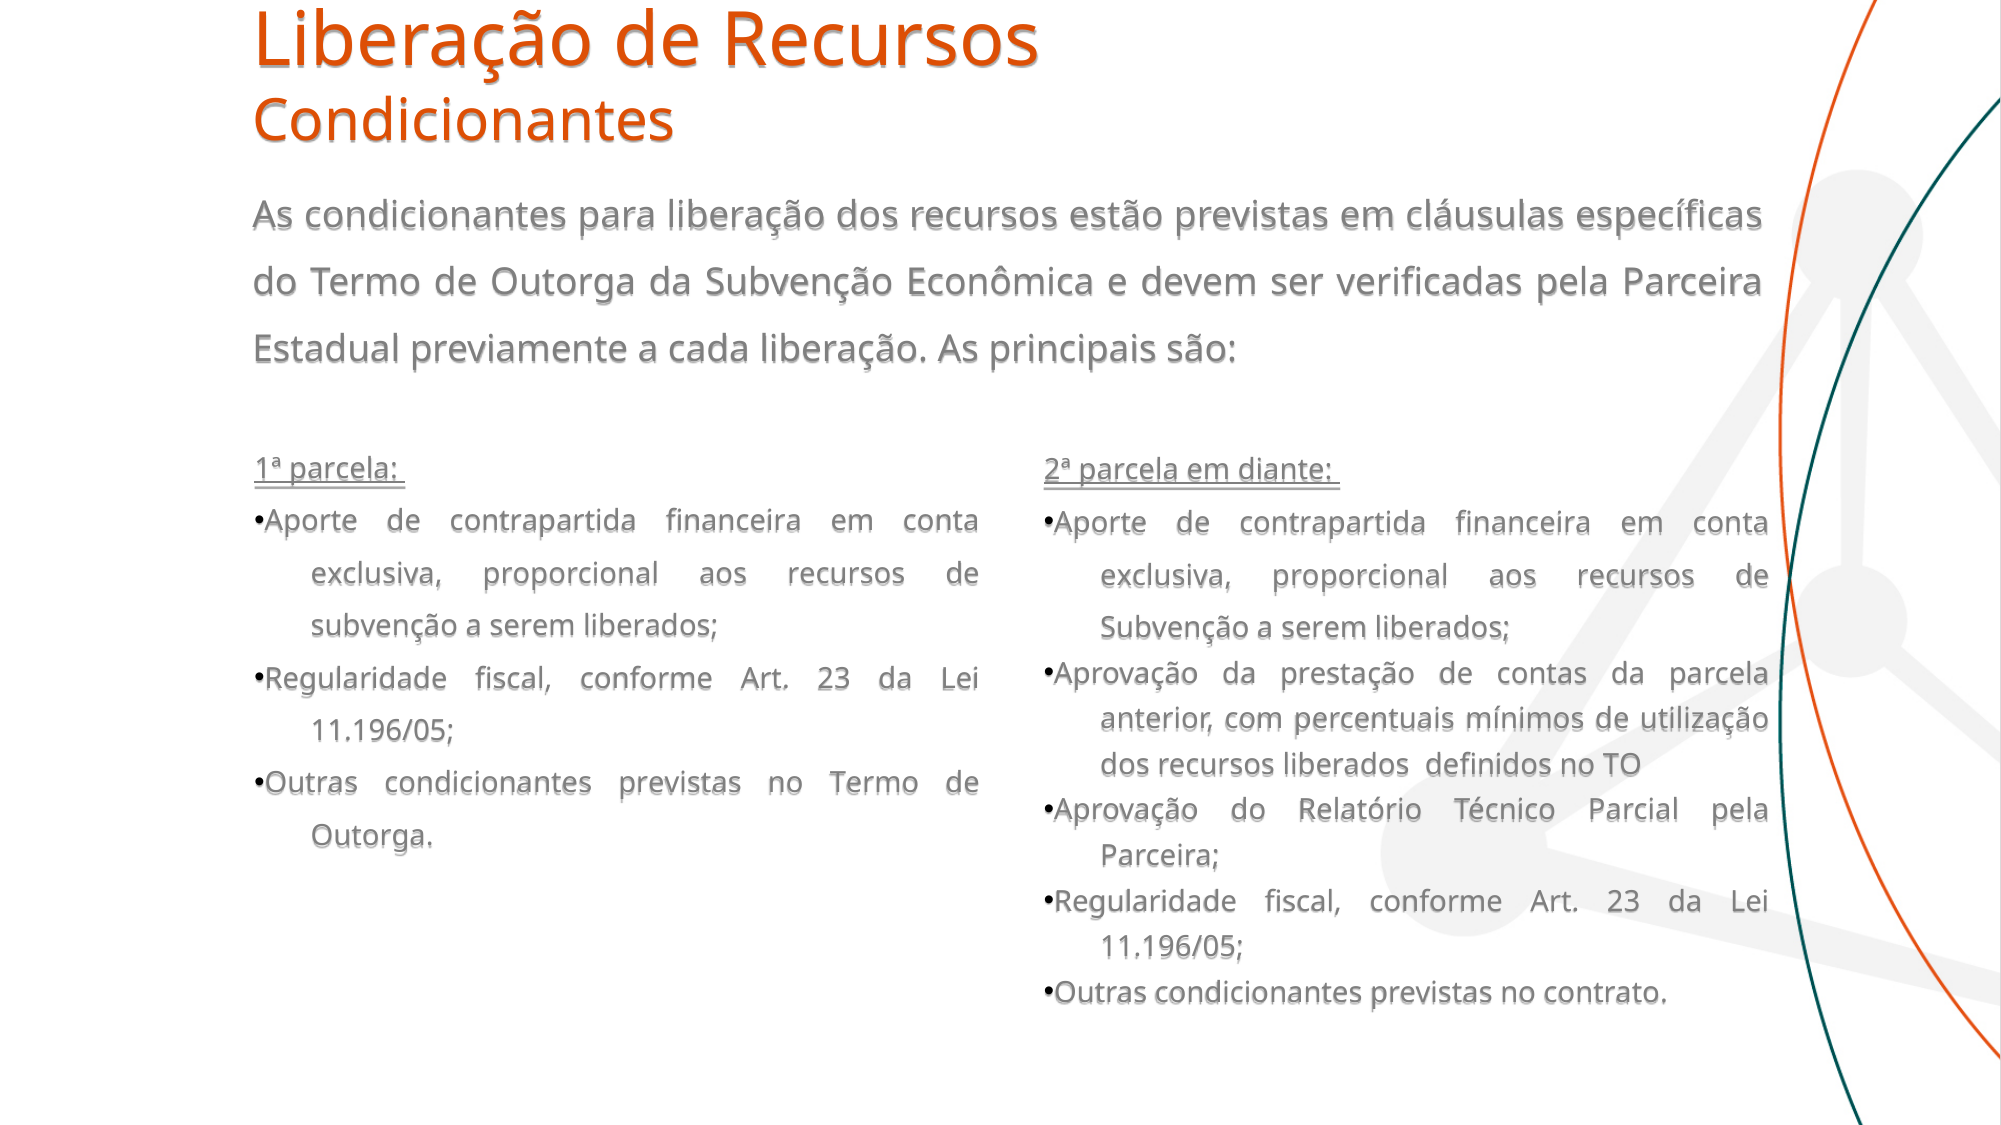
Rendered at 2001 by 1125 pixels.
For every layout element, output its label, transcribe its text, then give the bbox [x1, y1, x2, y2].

text_box Liberação de Recursos Condicionantes [237, 0, 1270, 160]
text_box 2ª parcela em diante: Aporte de contrapartida financeira em conta exclusiva, proporcional aos recursos de Subvenção a serem liberados; Aprovação da prestação de contas da parcela anterior, com percentuais mínimos de utilização dos recursos liberados definidos no TO Aprovação do Relatório Técnico Parcial pela Parceira; Regularidade fiscal, conforme Art. 23 da Lei 11.196/05; Outras condicionantes previstas no contrato. [1028, 432, 1785, 1066]
text_box As condicionantes para liberação dos recursos estão previstas em cláusulas específicas do Termo de Outorga da Subvenção Econômica e devem ser verificadas pela Parceira Estadual previamente a cada liberação. As principais são: [237, 160, 1804, 377]
text_box 1ª parcela: Aporte de contrapartida financeira em conta exclusiva, proporcional aos recursos de subvenção a serem liberados; Regularidade fiscal, conforme Art. 23 da Lei 11.196/05; Outras condicionantes previstas no Termo de Outorga. [239, 424, 996, 1059]
